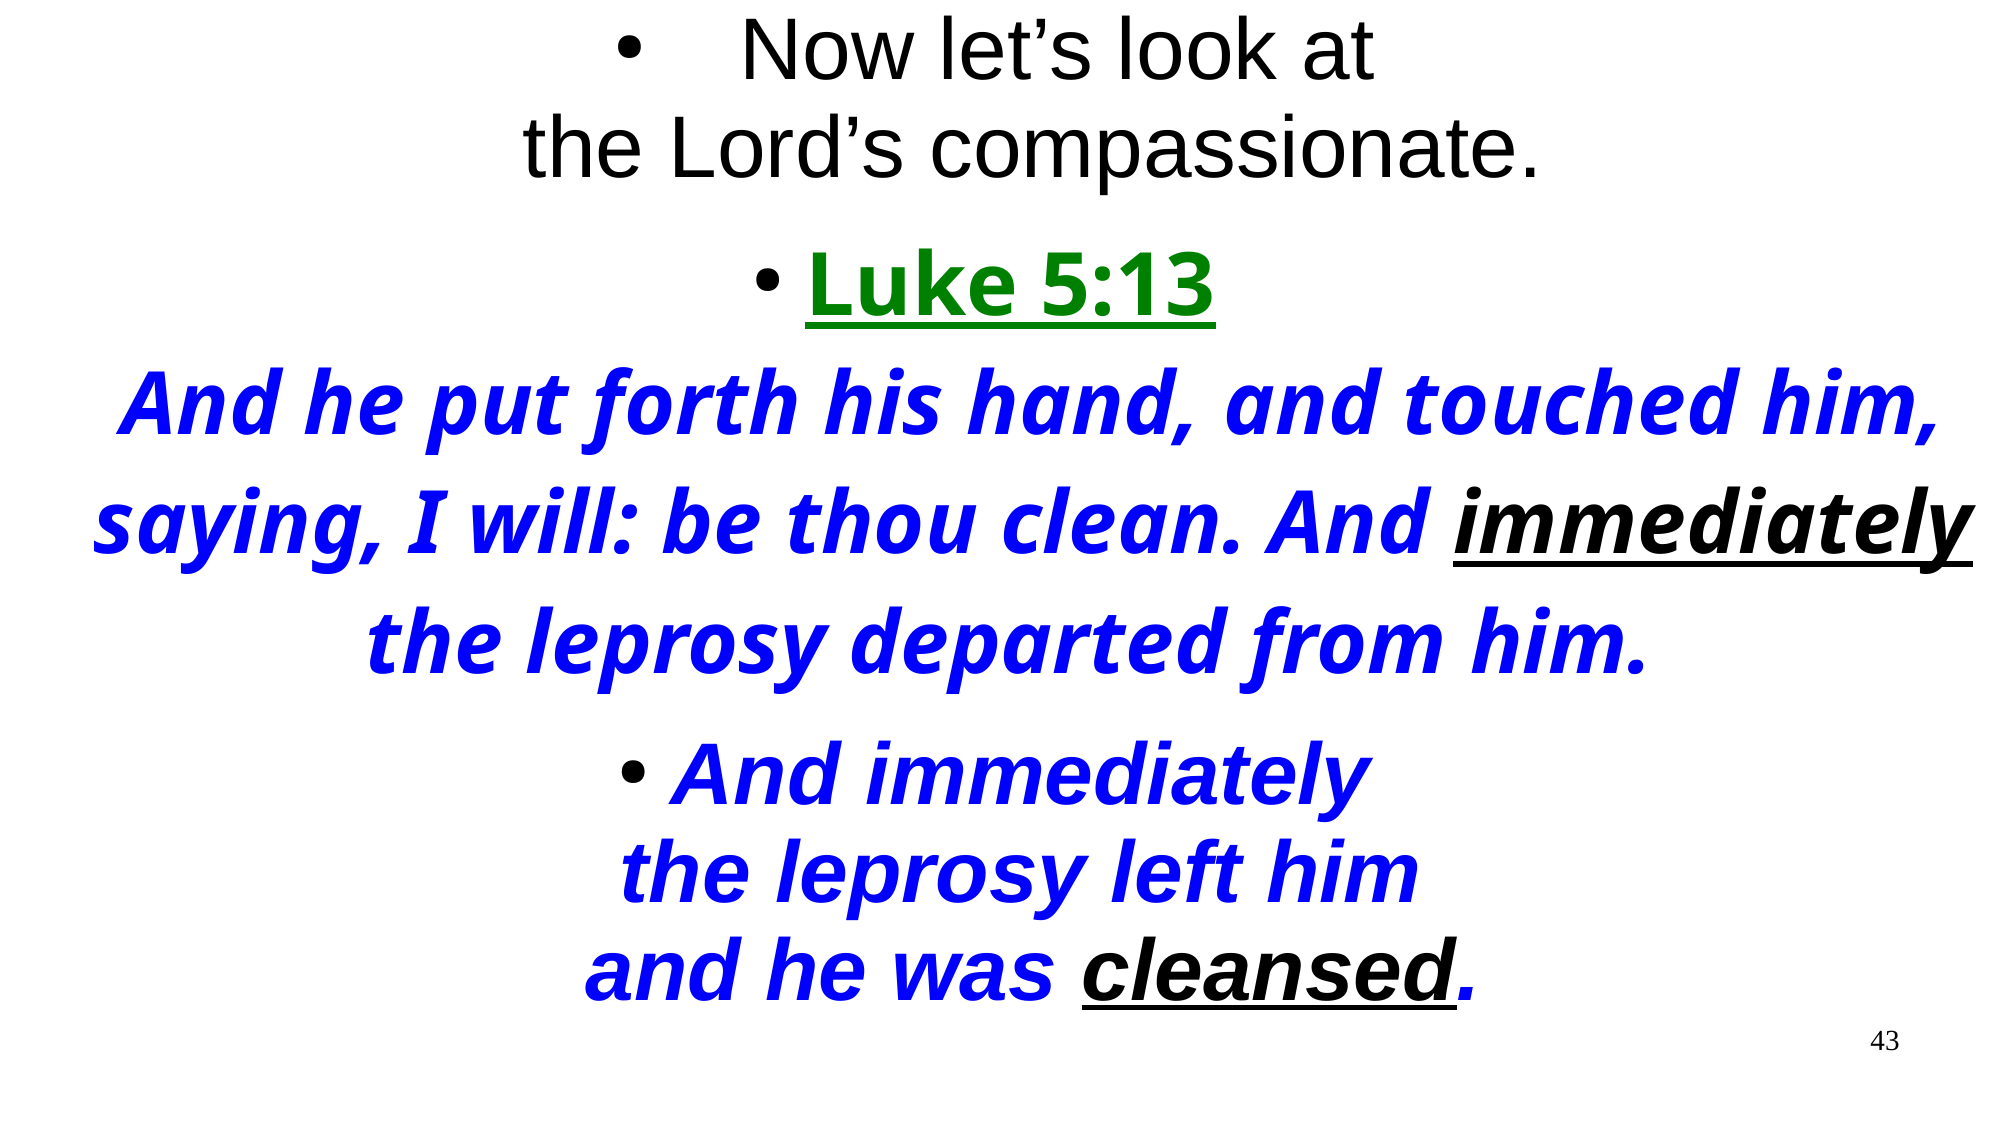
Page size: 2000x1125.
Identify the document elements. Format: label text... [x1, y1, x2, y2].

list Now let’s look at the Lord’s compassionate. Luke 5:13 And he put forth his hand, and touched him, saying, I will: be thou clean. And immediately the leprosy departed from him. And immediately the leprosy left him and he was cleansed. [0, 0, 1996, 1123]
